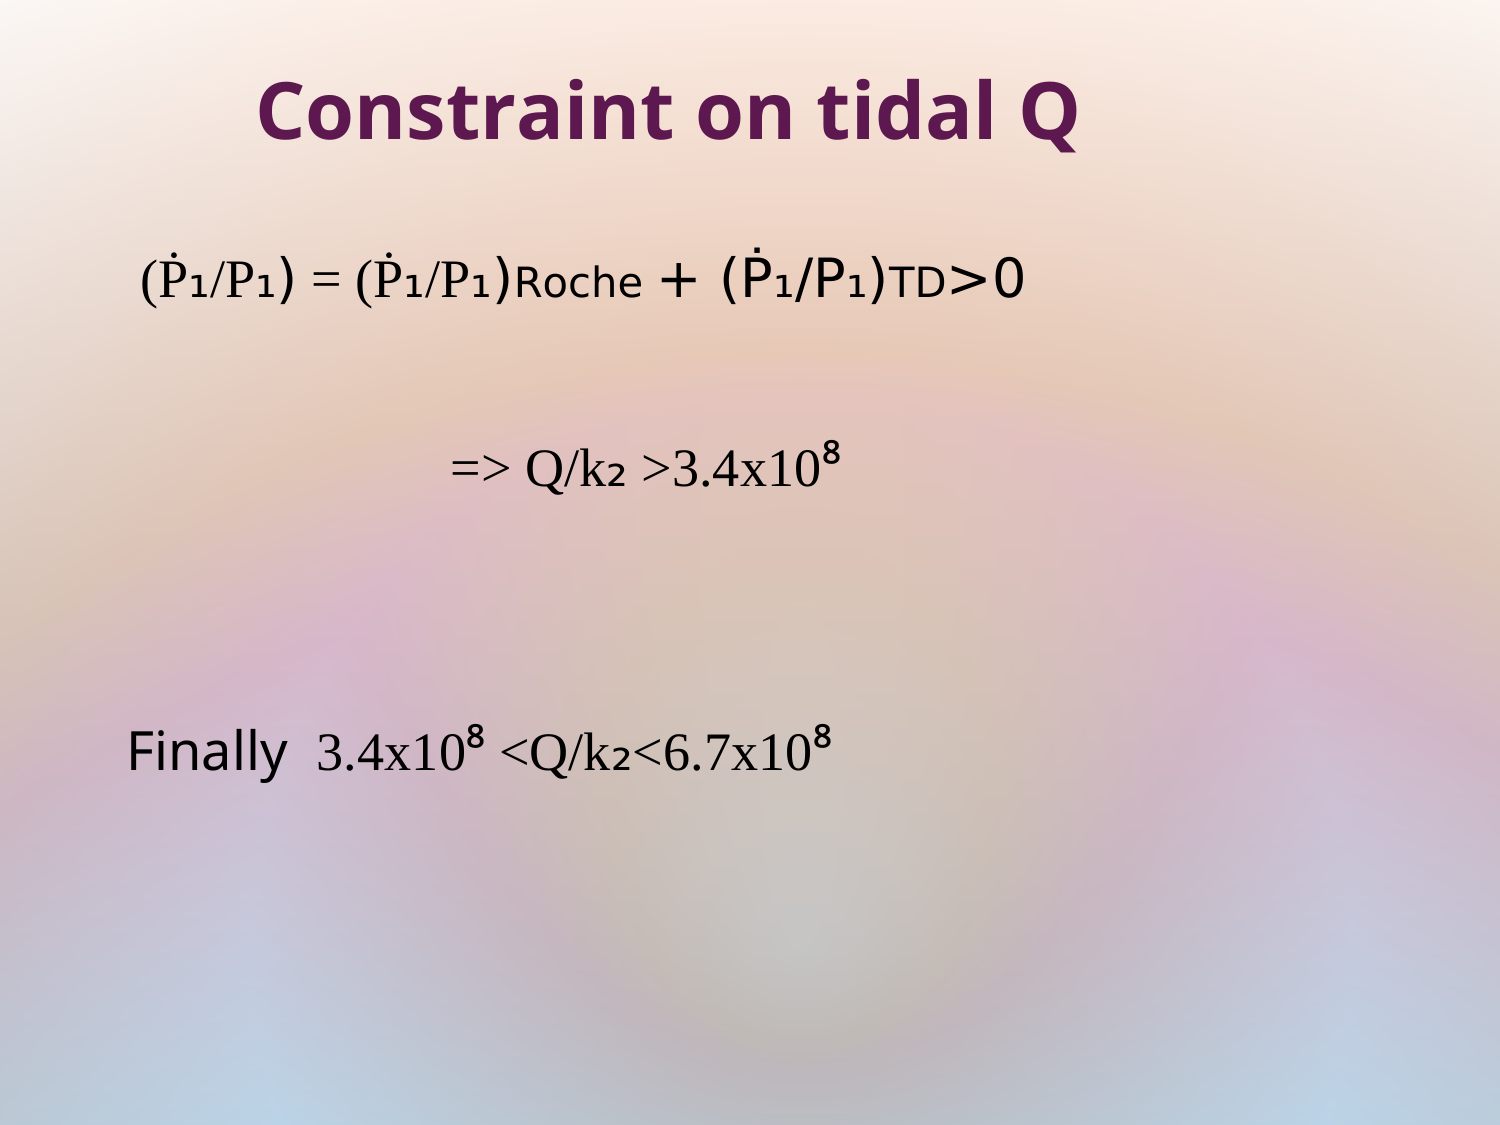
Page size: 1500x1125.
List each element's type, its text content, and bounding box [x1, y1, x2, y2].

picture [0, 0, 1500, 1125]
title Constraint on tidal Q [75, 52, 1263, 240]
list (Ṗ₁/P₁) = (Ṗ₁/P₁)Roche + (Ṗ₁/P₁)TD>0 => Q/k₂ >3.4x10⁸ Finally 3.4x10⁸ <Q/k₂<6.7x10⁸ [111, 236, 1418, 994]
